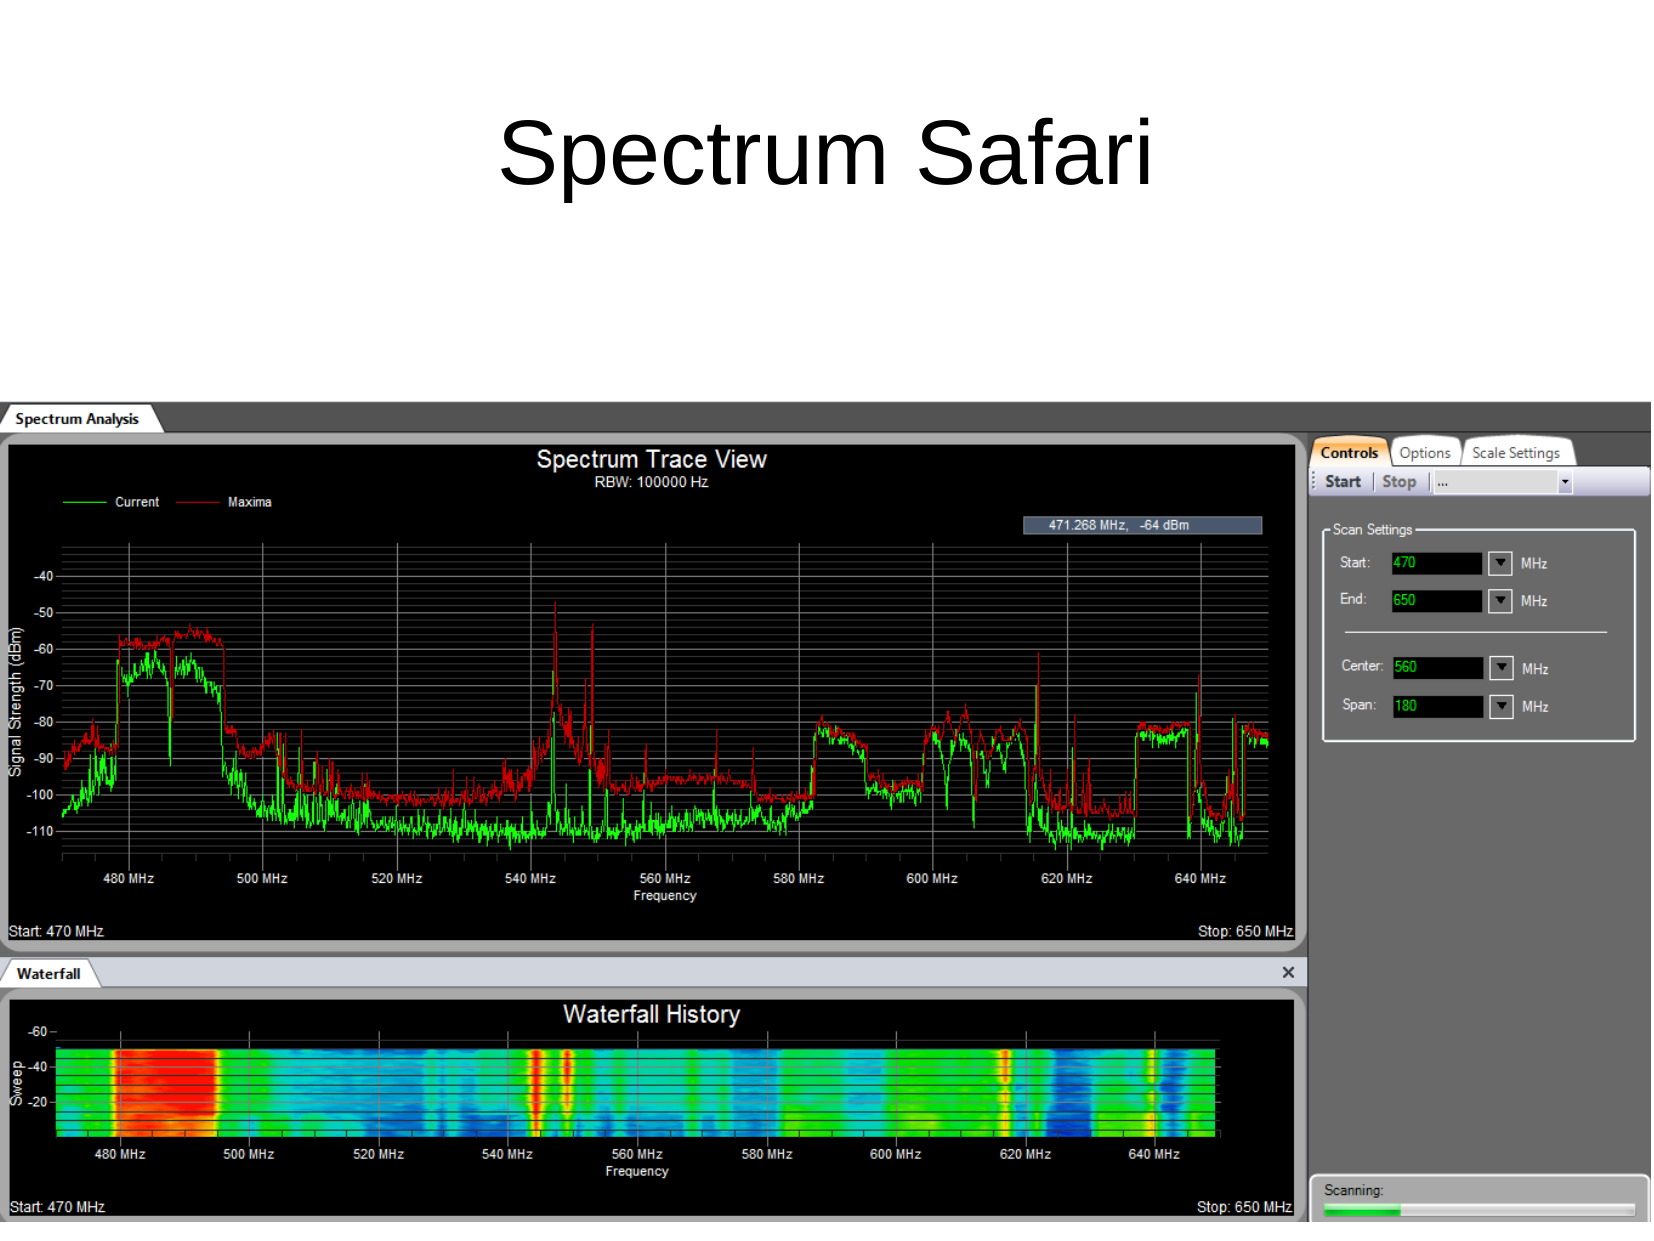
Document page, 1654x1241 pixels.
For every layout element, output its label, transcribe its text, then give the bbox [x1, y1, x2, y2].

picture [0, 401, 1651, 1222]
title Spectrum Safari [82, 49, 1571, 257]
